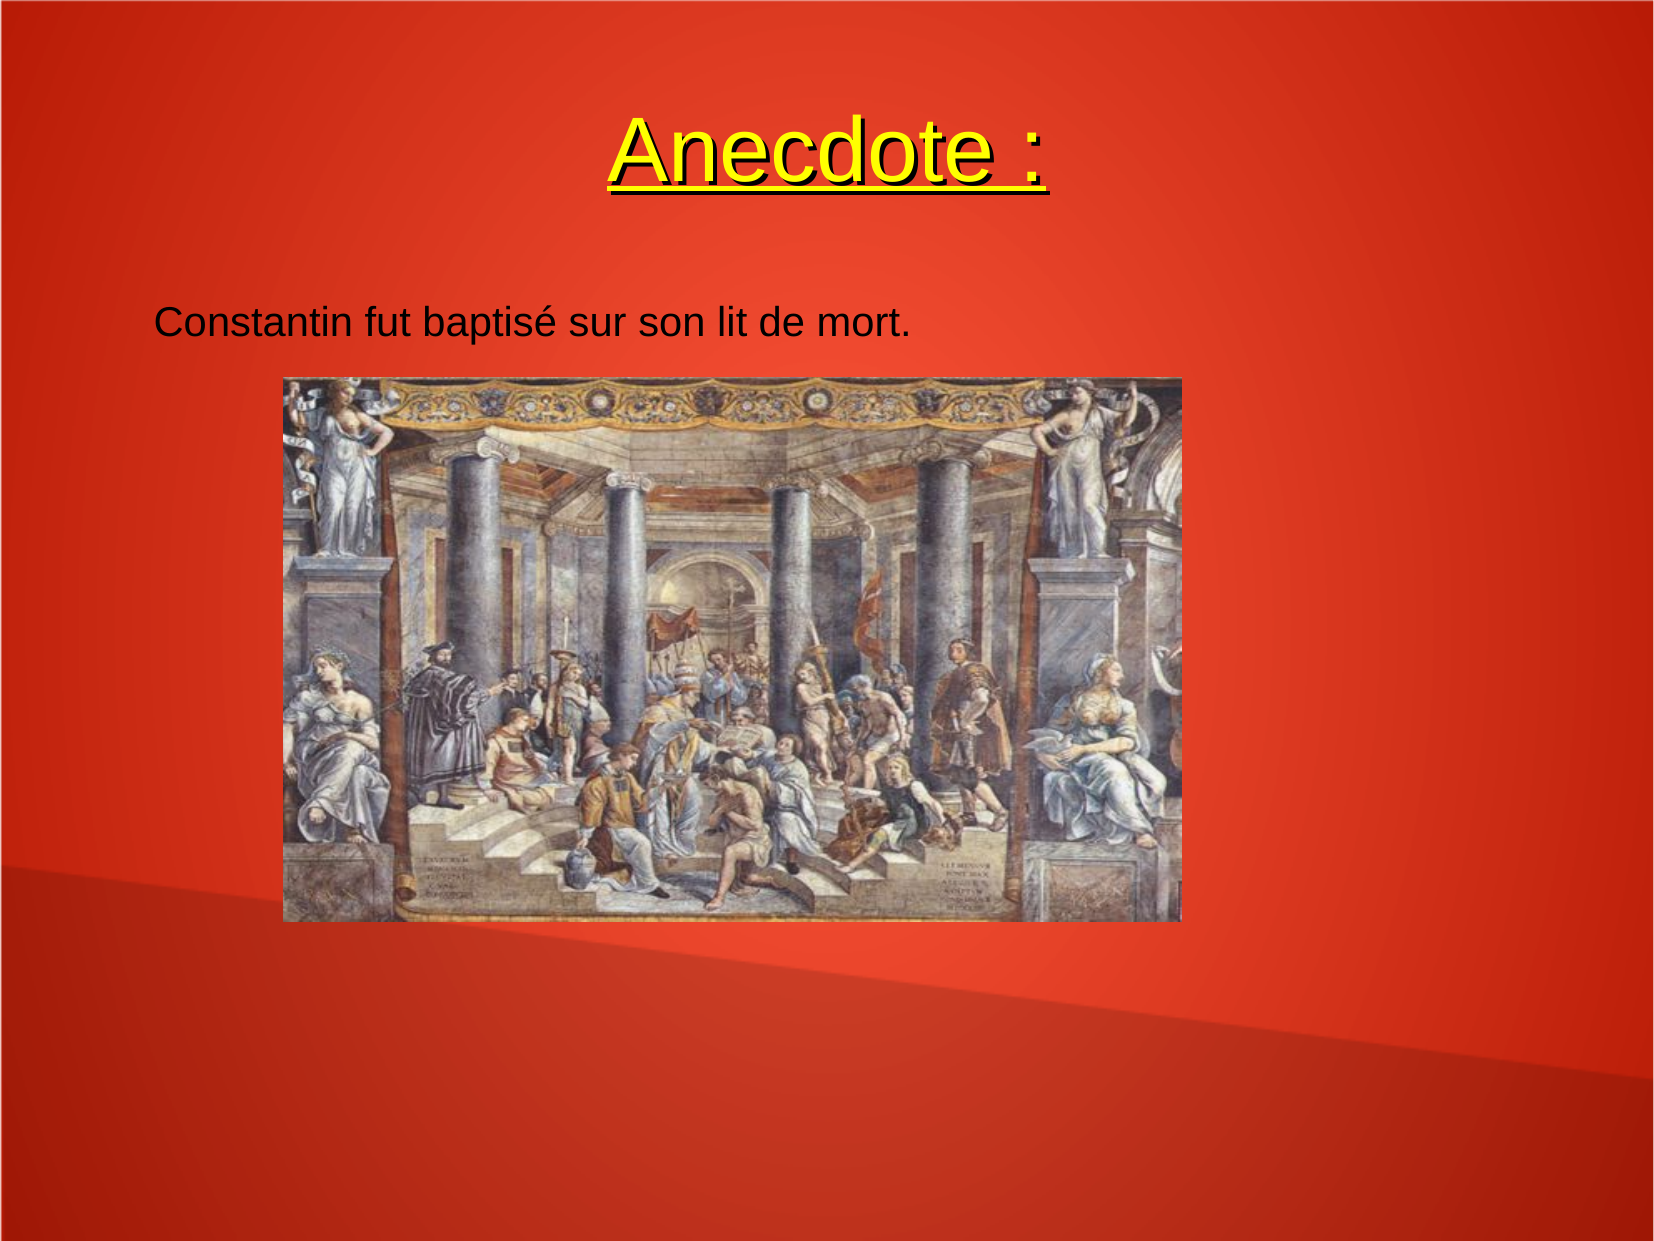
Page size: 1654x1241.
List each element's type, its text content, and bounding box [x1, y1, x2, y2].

picture [0, 0, 1654, 1241]
list Constantin fut baptisé sur son lit de mort. [82, 299, 1571, 1019]
title Anecdote : [82, 47, 1571, 252]
